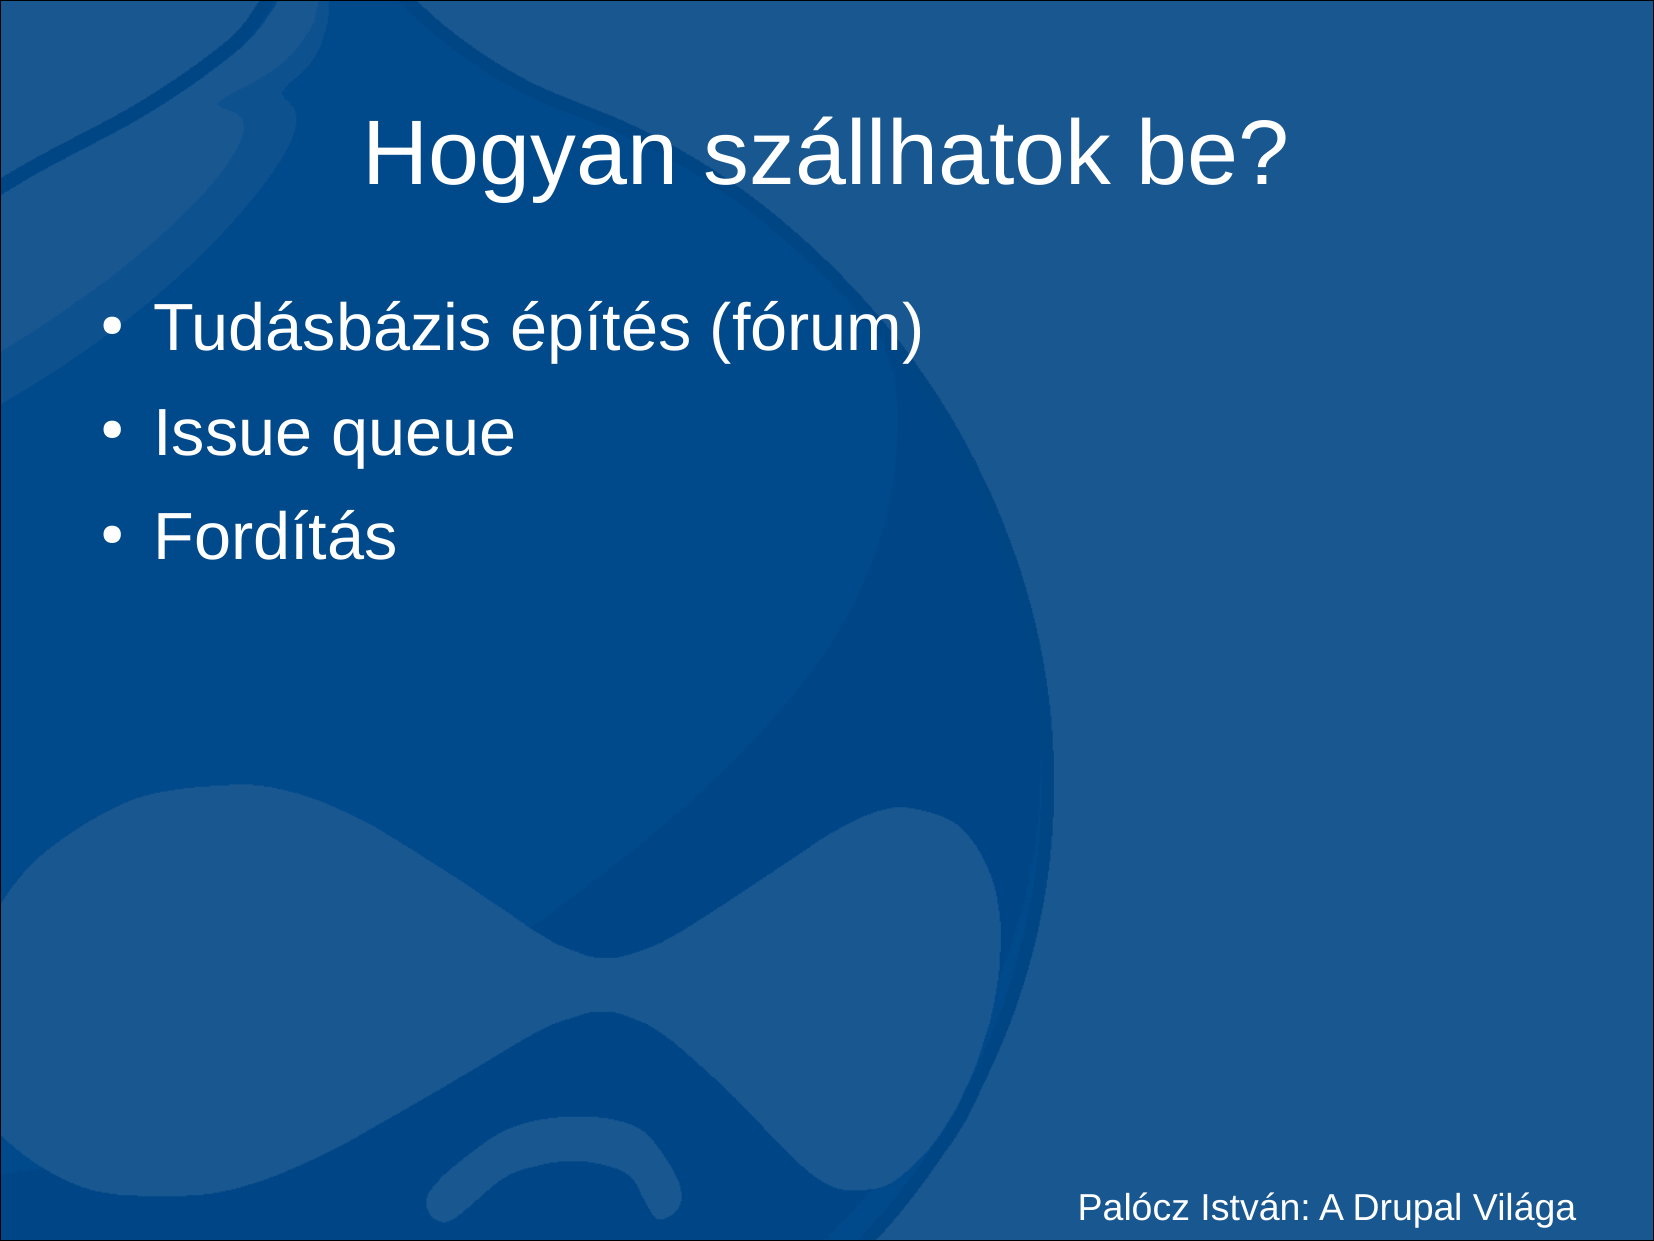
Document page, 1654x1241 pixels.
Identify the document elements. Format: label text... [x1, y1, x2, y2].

title Hogyan szállhatok be? [82, 56, 1571, 250]
list Tudásbázis építés (fórum) Issue queue Fordítás [82, 290, 1571, 1109]
